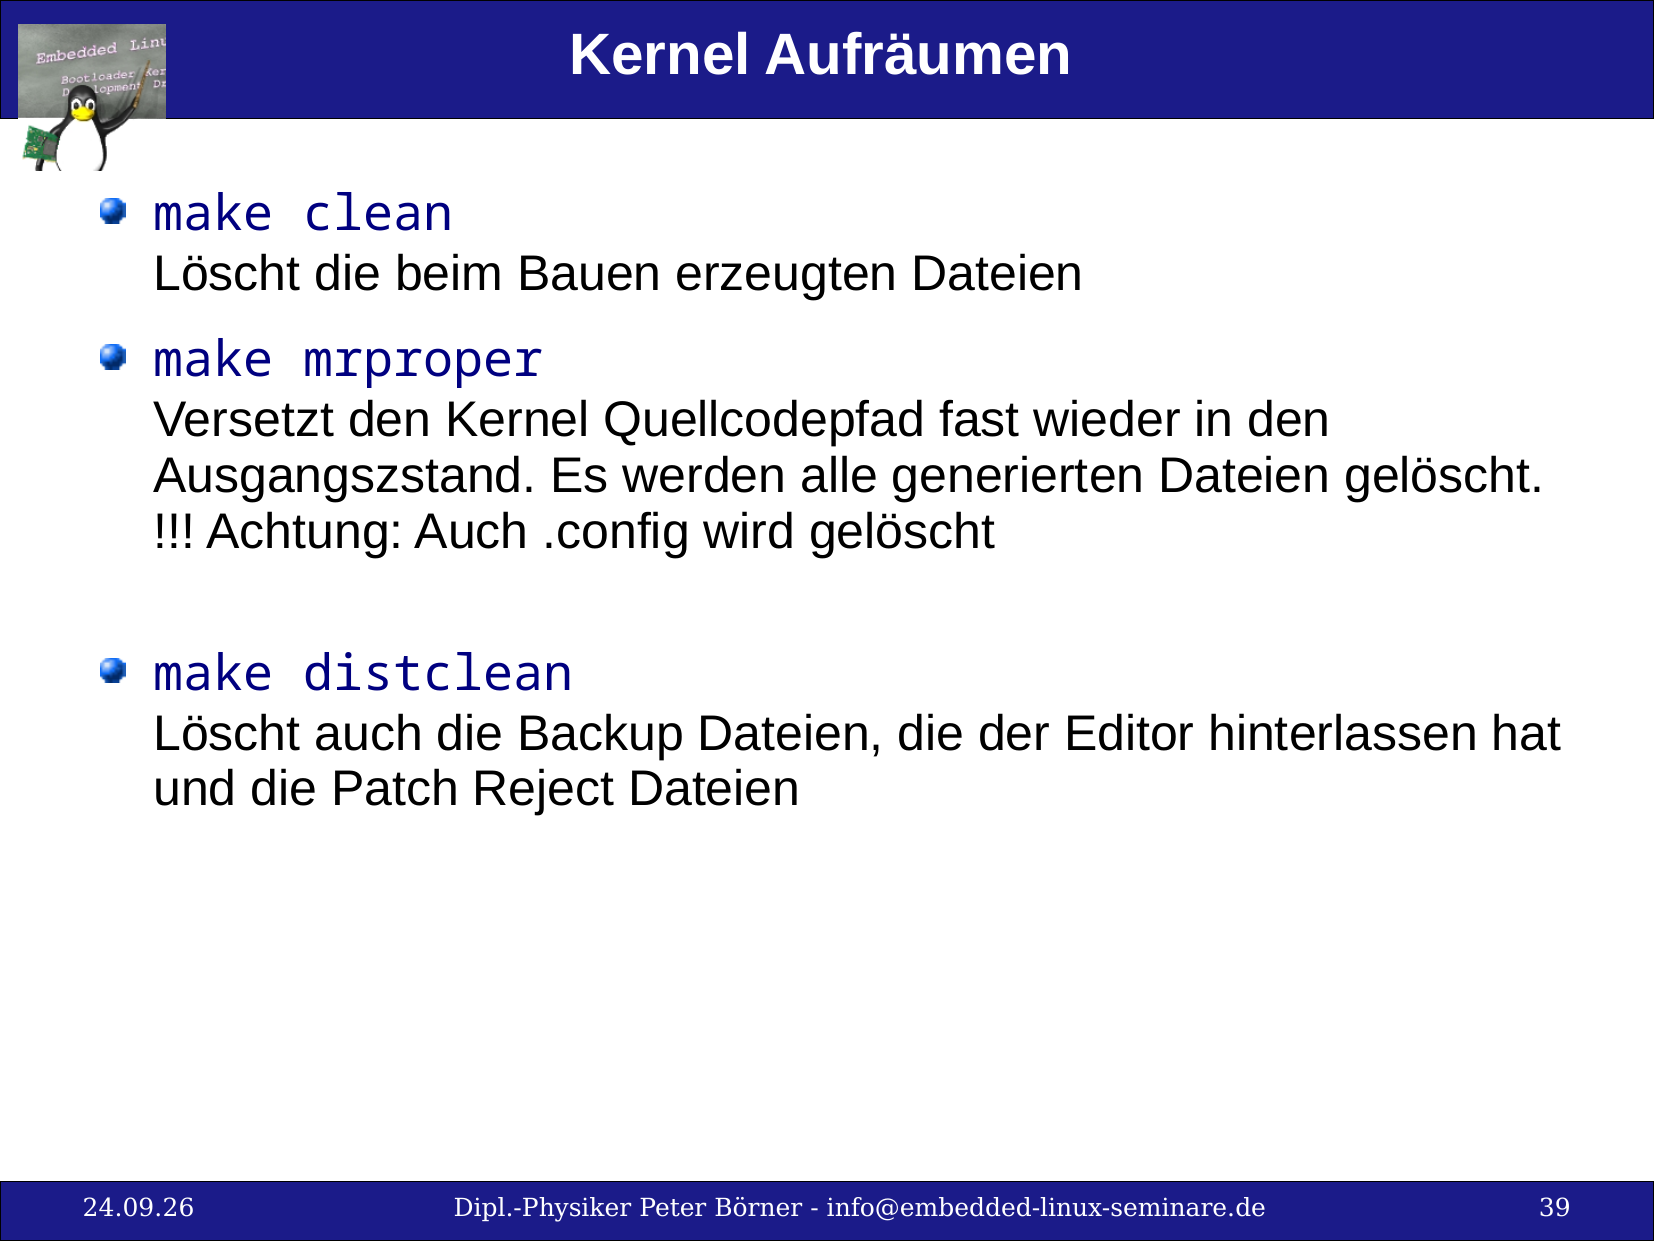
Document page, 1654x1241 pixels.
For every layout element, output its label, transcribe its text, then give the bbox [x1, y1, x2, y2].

picture [18, 24, 166, 171]
title Kernel Aufräumen [76, 19, 1565, 89]
list make clean Löscht die beim Bauen erzeugten Dateien make mrproper Versetzt den Kernel Quellcodepfad fast wieder in den Ausgangszstand. Es werden alle generierten Dateien gelöscht. !!! Achtung: Auch .config wird gelöscht make distclean Löscht auch die Backup Dateien, die der Editor hinterlassen hat und die Patch Reject Dateien [82, 177, 1571, 1148]
